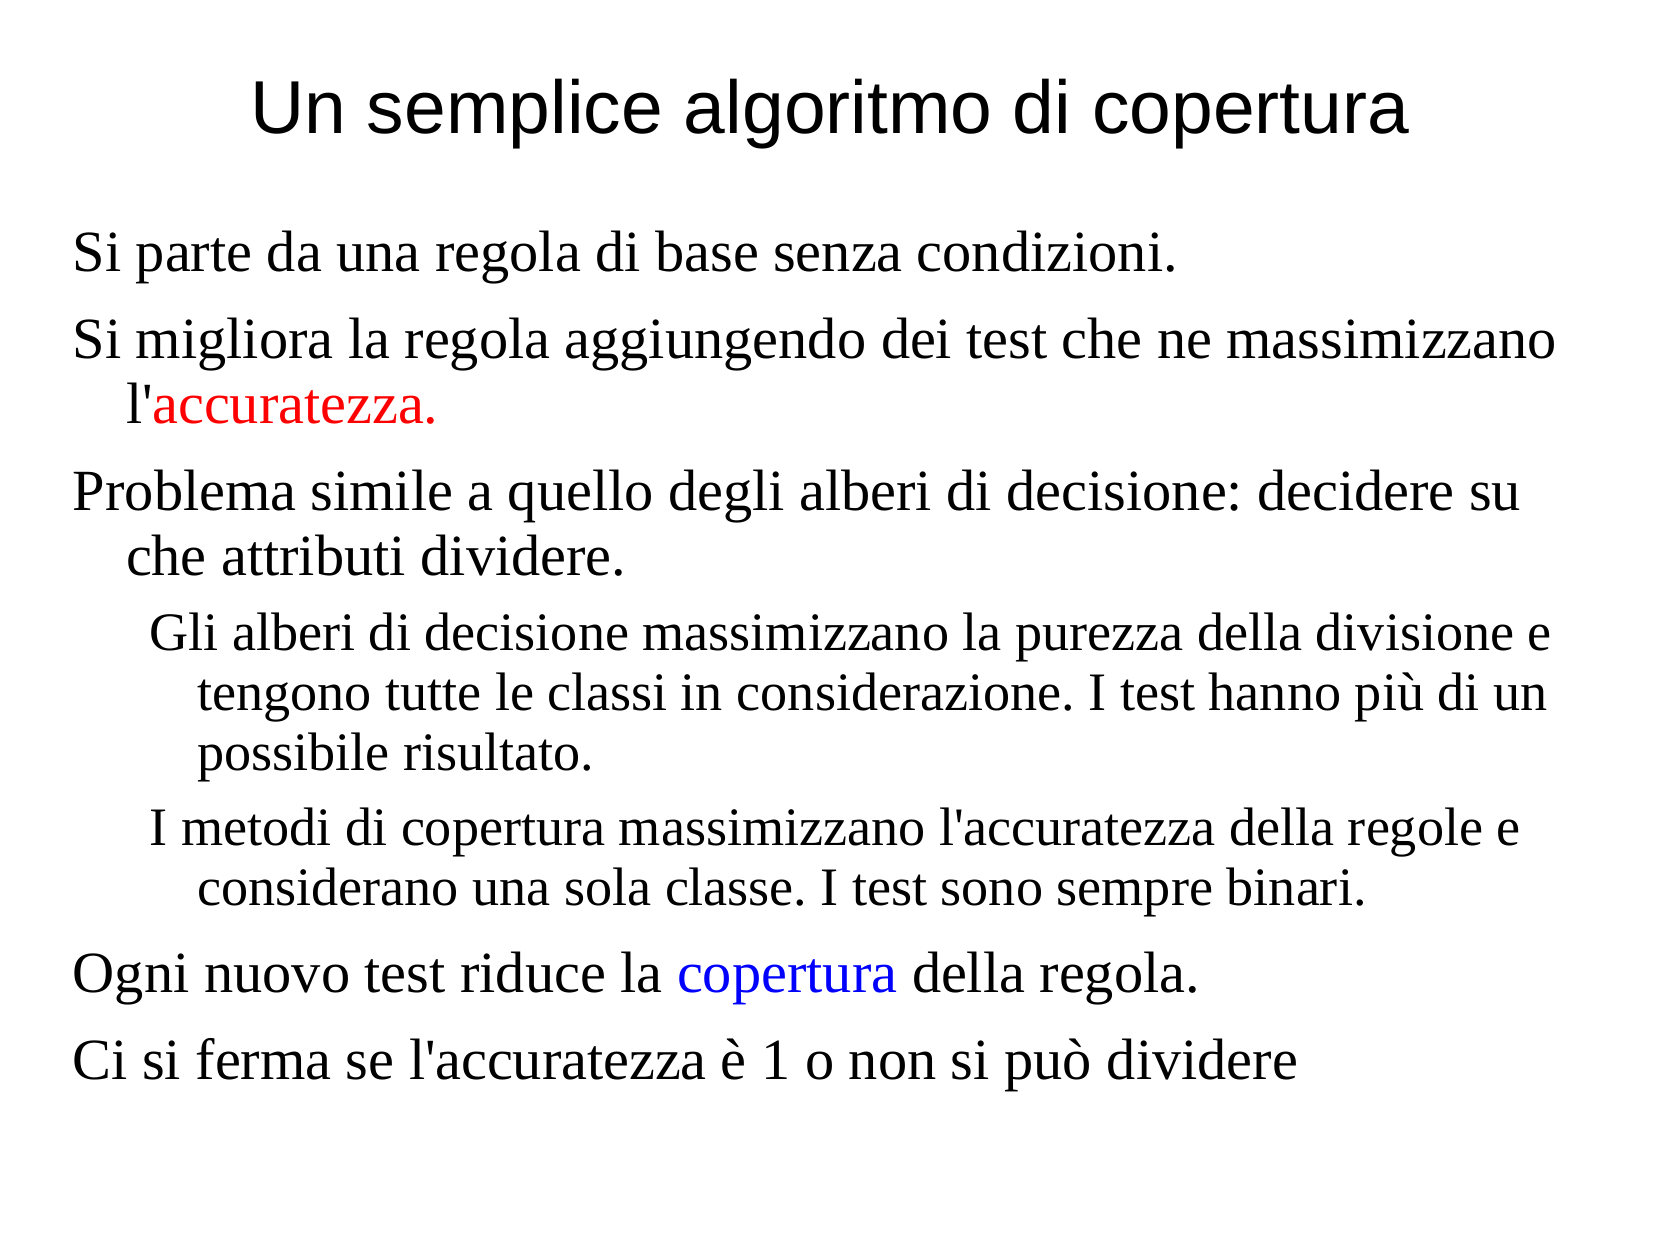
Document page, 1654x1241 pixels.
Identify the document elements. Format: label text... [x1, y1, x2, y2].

title Un semplice algoritmo di copertura [52, 42, 1608, 173]
list Si parte da una regola di base senza condizioni. Si migliora la regola aggiungendo dei test che ne massimizzano l'accuratezza. Problema simile a quello degli alberi di decisione: decidere su che attributi dividere. Gli alberi di decisione massimizzano la purezza della divisione e tengono tutte le classi in considerazione. I test hanno più di un possibile risultato. I metodi di copertura massimizzano l'accuratezza della regole e considerano una sola classe. I test sono sempre binari. Ogni nuovo test riduce la copertura della regola. Ci si ferma se l'accuratezza è 1 o non si può dividere [55, 219, 1605, 1179]
